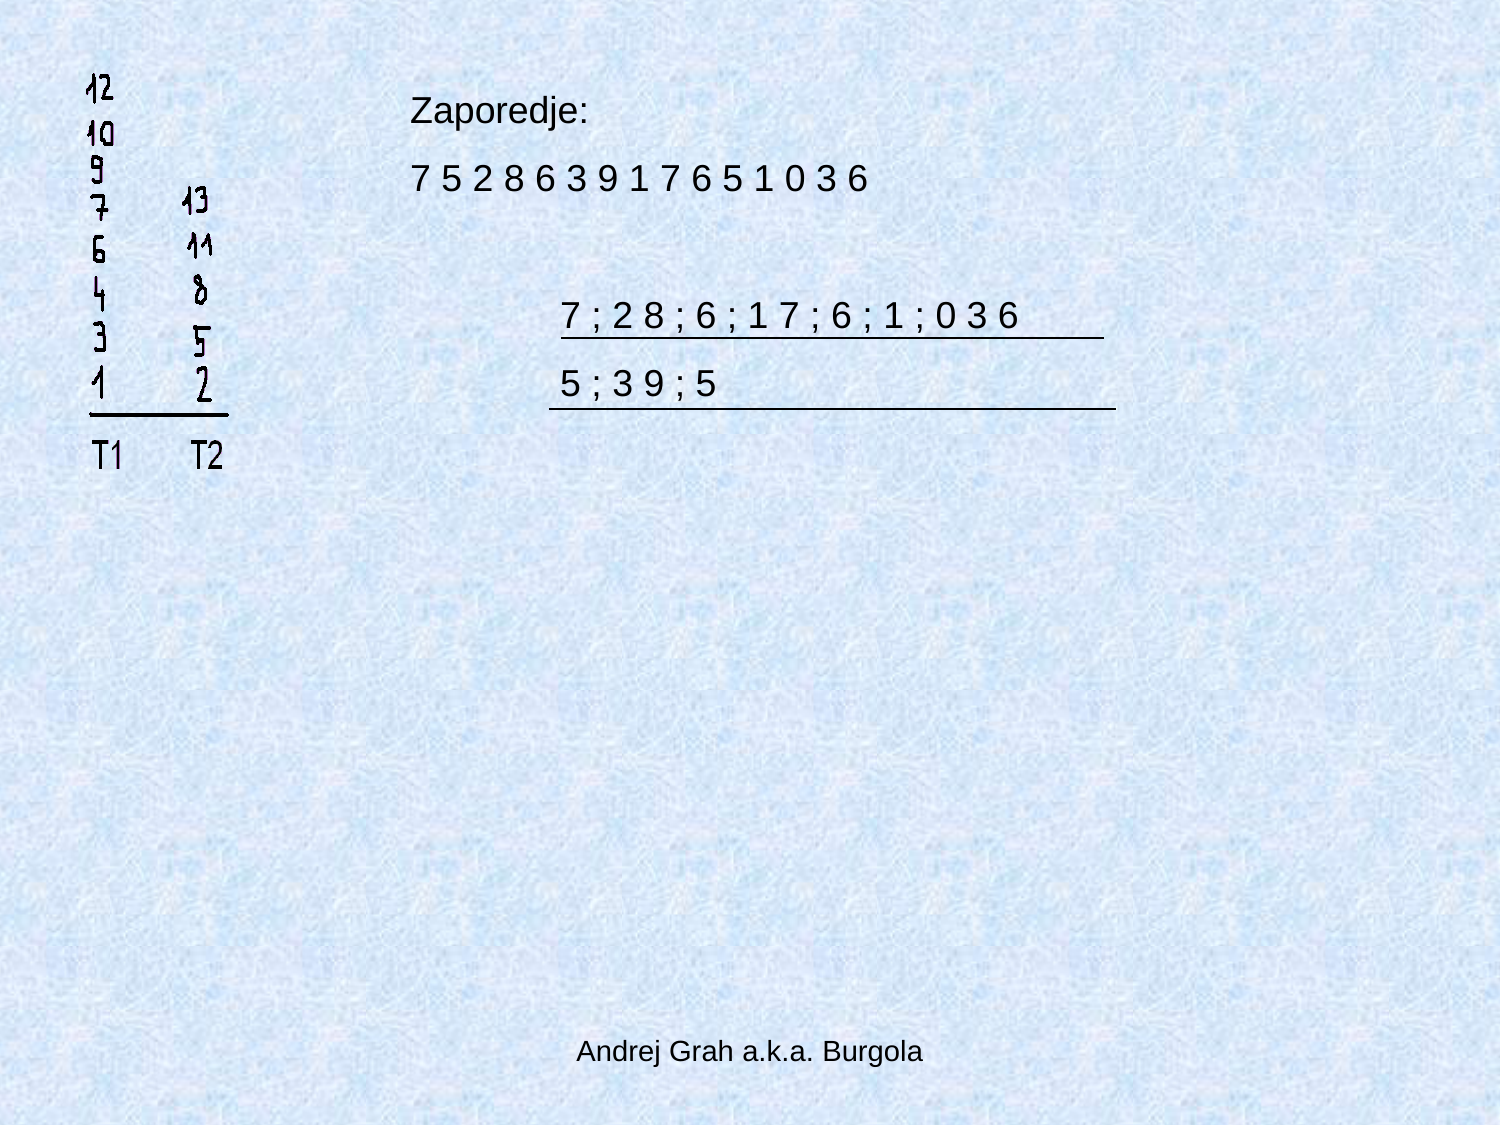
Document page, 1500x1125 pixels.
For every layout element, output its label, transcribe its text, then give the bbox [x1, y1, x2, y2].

picture [0, 0, 1500, 1125]
text_box Zaporedje: 7 5 2 8 6 3 9 1 7 6 5 1 0 3 6 7 ; 2 8 ; 6 ; 1 7 ; 6 ; 1 ; 0 3 6 5 ; 3 9 ; 5 [395, 78, 1223, 549]
text_box Andrej Grah a.k.a. Burgola [512, 1024, 988, 1103]
